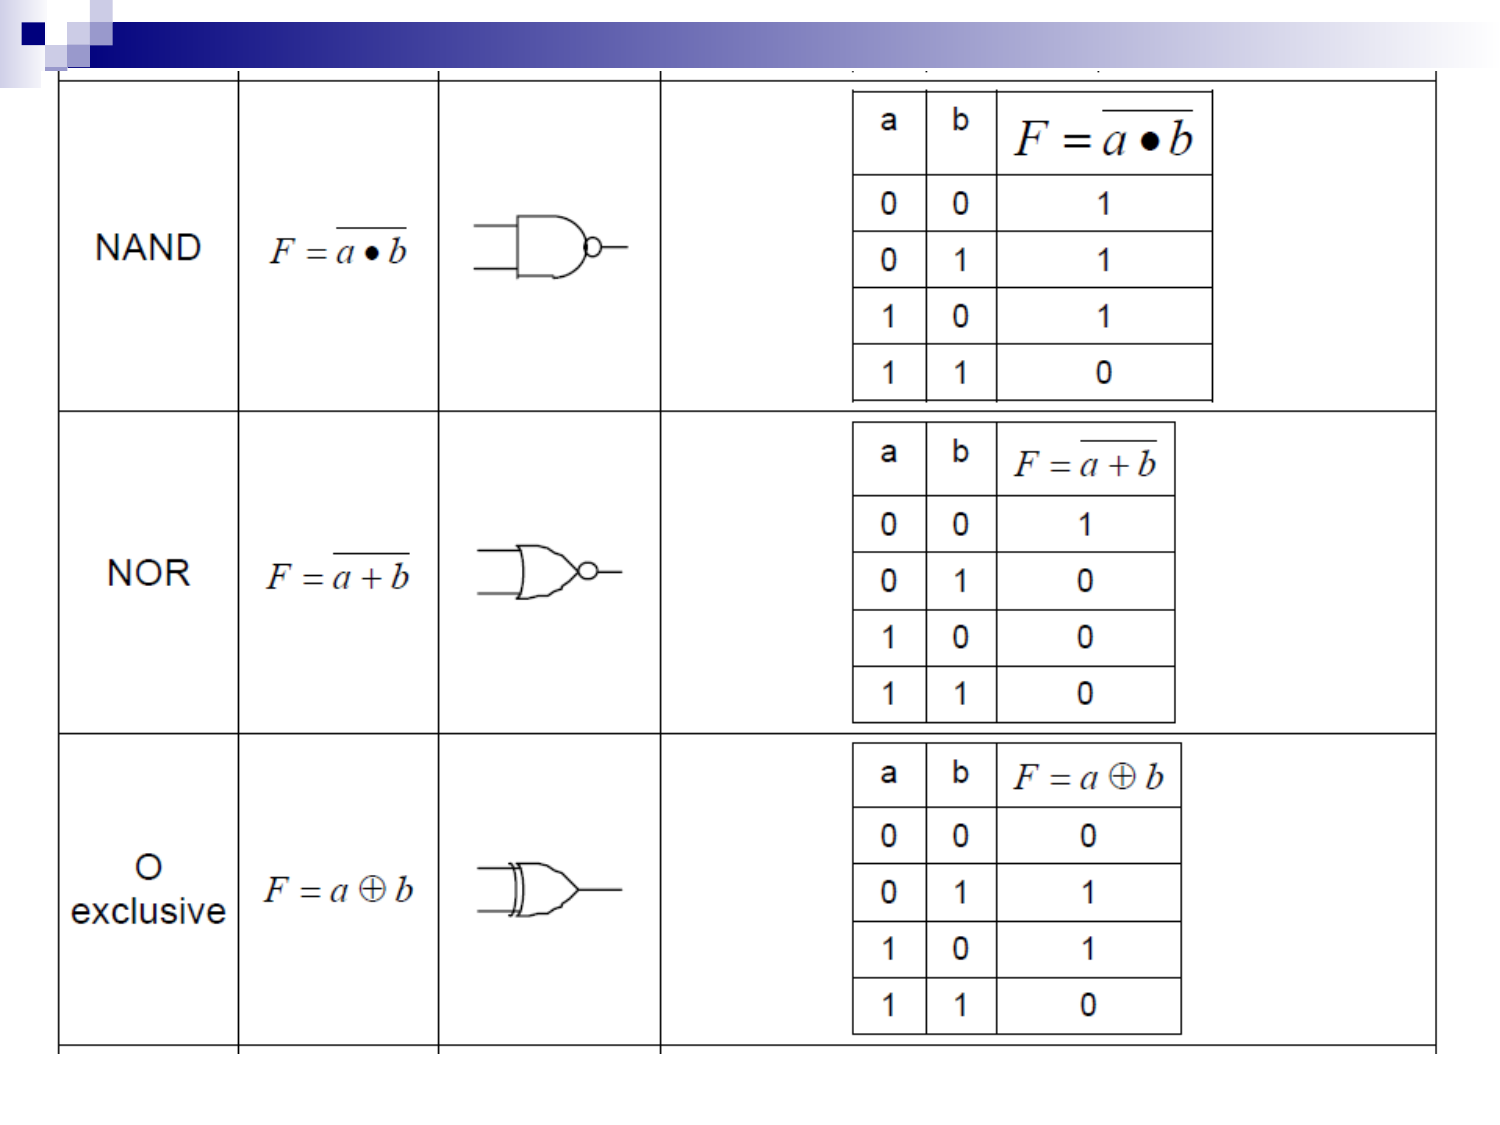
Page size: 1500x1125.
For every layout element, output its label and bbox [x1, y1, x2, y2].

picture [41, 71, 1459, 1054]
